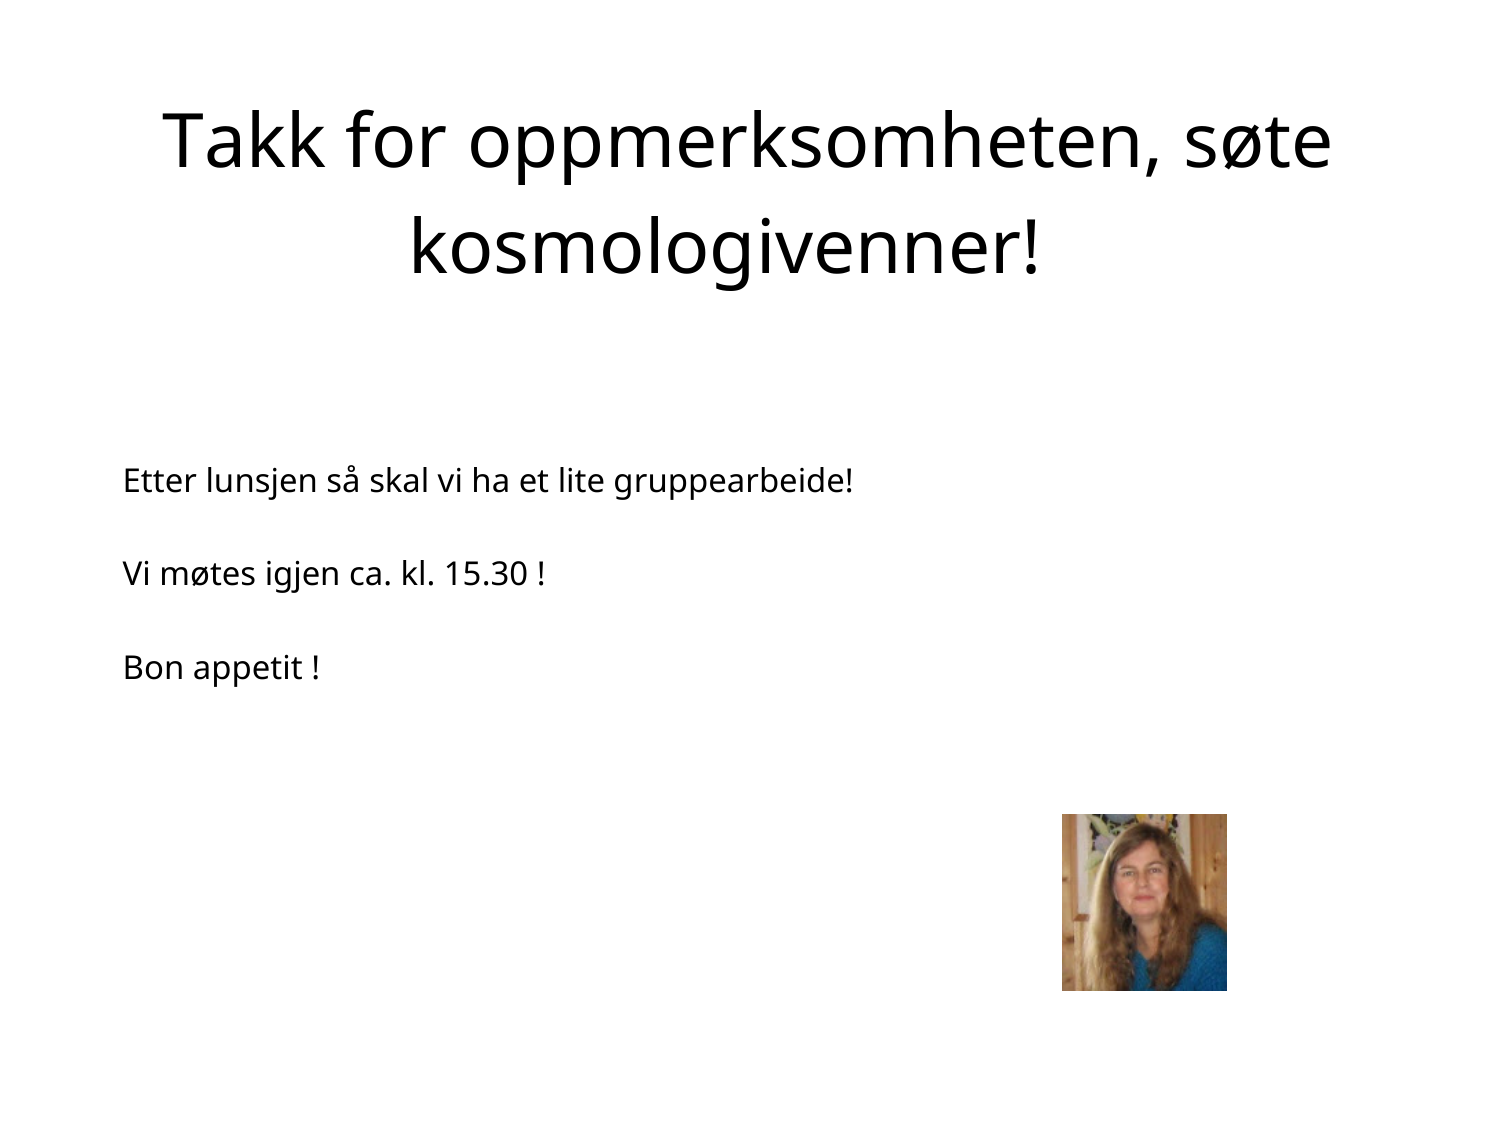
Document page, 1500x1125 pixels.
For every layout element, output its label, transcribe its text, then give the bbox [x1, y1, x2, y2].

title Takk for oppmerksomheten, søte kosmologivenner! [112, 84, 1385, 300]
list Etter lunsjen så skal vi ha et lite gruppearbeide! Vi møtes igjen ca. kl. 15.30 ! Bon appetit ! [106, 330, 1379, 1004]
picture [1062, 814, 1227, 991]
